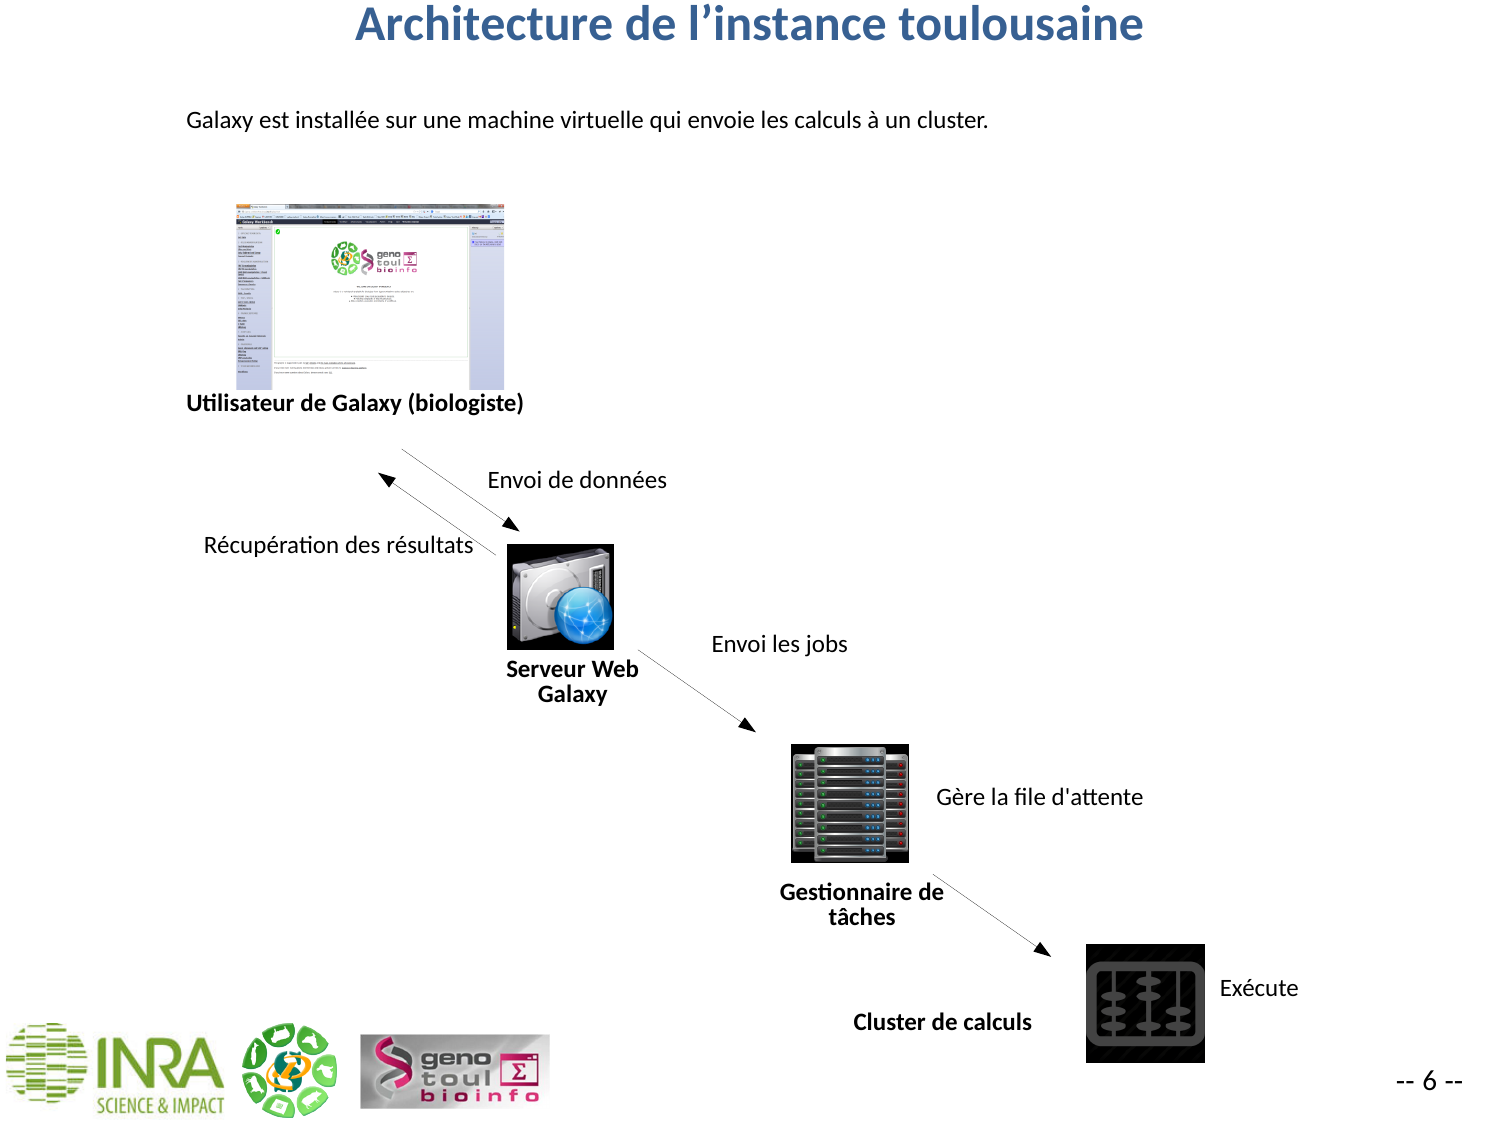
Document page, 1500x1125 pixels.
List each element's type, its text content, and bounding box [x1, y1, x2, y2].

text_box Gestionnaire de tâches [756, 874, 969, 939]
picture [242, 1023, 337, 1118]
text_box Exécute [1205, 970, 1358, 1010]
text_box Utilisateur de Galaxy (biologiste) [171, 386, 638, 426]
text_box Cluster de calculs [839, 1004, 1110, 1044]
text_box Envoi les jobs [697, 626, 933, 666]
text_box Envoi de données [473, 462, 709, 503]
text_box Serveur Web Galaxy [437, 651, 709, 716]
picture [5, 1023, 225, 1125]
picture [507, 544, 614, 650]
picture [360, 1034, 550, 1109]
text_box Galaxy est installée sur une machine virtuelle qui envoie les calculs à un cluster. [171, 102, 1376, 142]
text_box Récupération des résultats [189, 528, 508, 568]
text_box Gère la file d'attente [921, 780, 1240, 820]
text_box Architecture de l’instance toulousaine [0, 0, 1500, 73]
picture [791, 744, 909, 863]
picture [236, 204, 505, 390]
picture [1086, 944, 1205, 1064]
